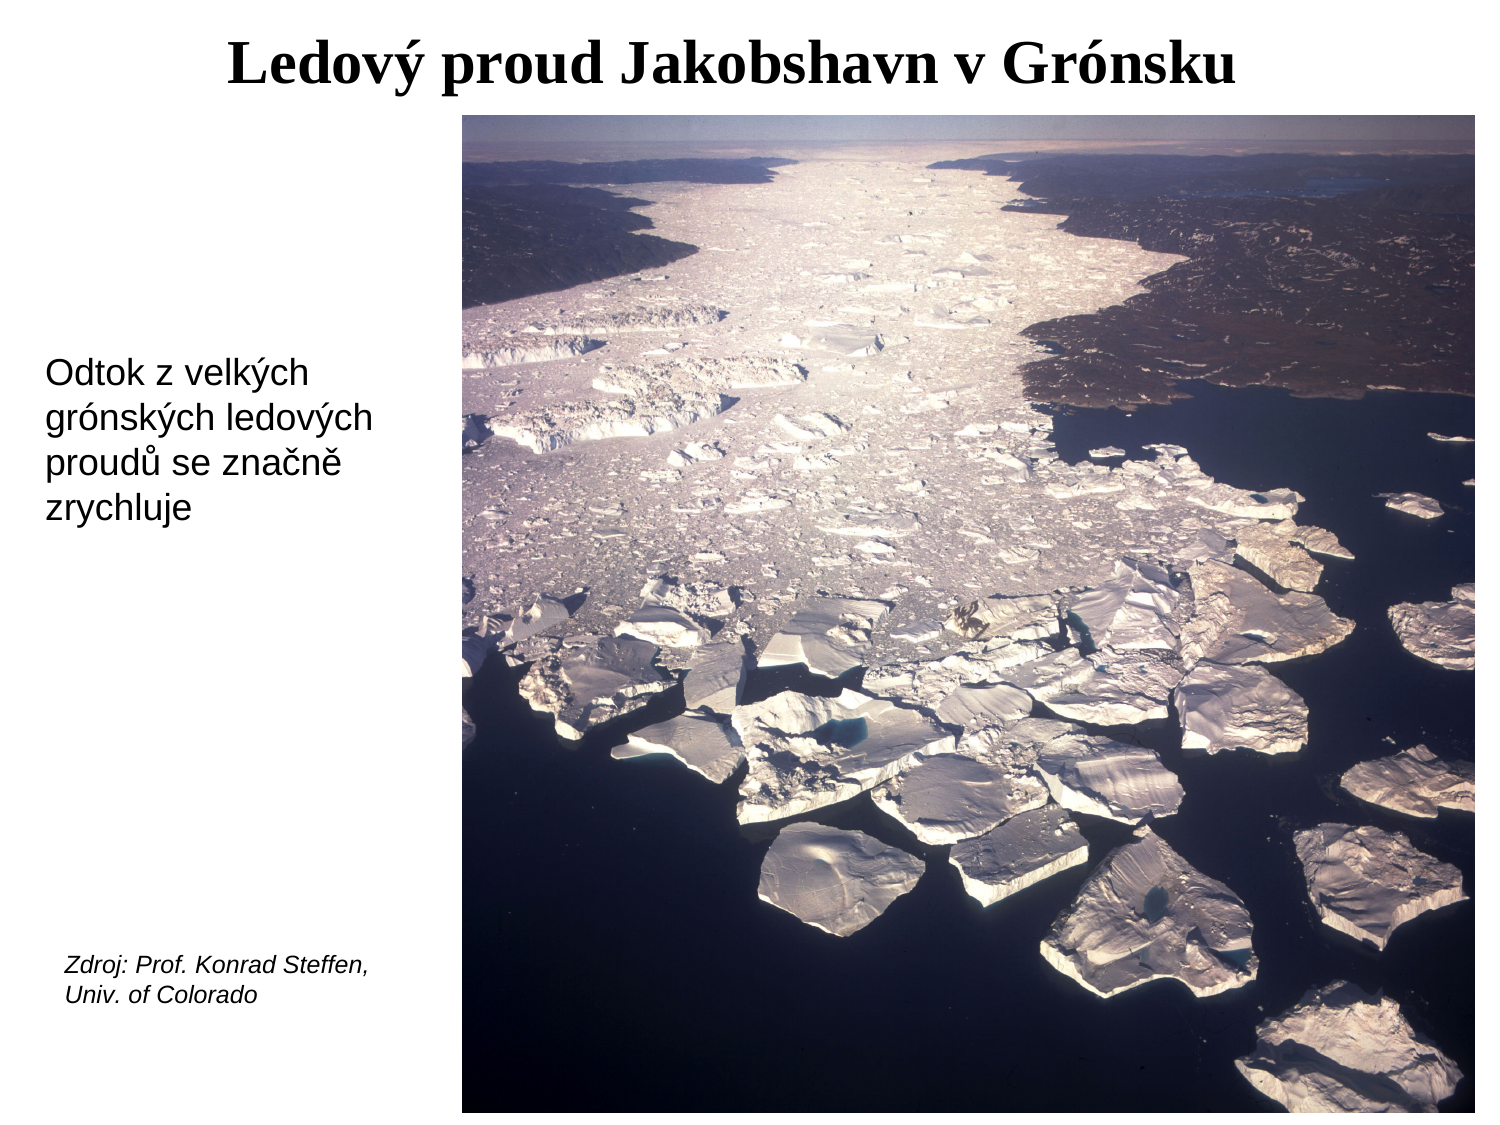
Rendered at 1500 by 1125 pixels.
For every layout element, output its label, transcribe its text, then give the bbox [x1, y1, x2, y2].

picture [462, 115, 1475, 1113]
text_box Odtok z velkých grónských ledových proudů se značně zrychluje [37, 340, 488, 537]
text_box Zdroj: Prof. Konrad Steffen, Univ. of Colorado [49, 940, 413, 1017]
text_box Ledový proud Jakobshavn v Grónsku [116, 13, 1351, 104]
